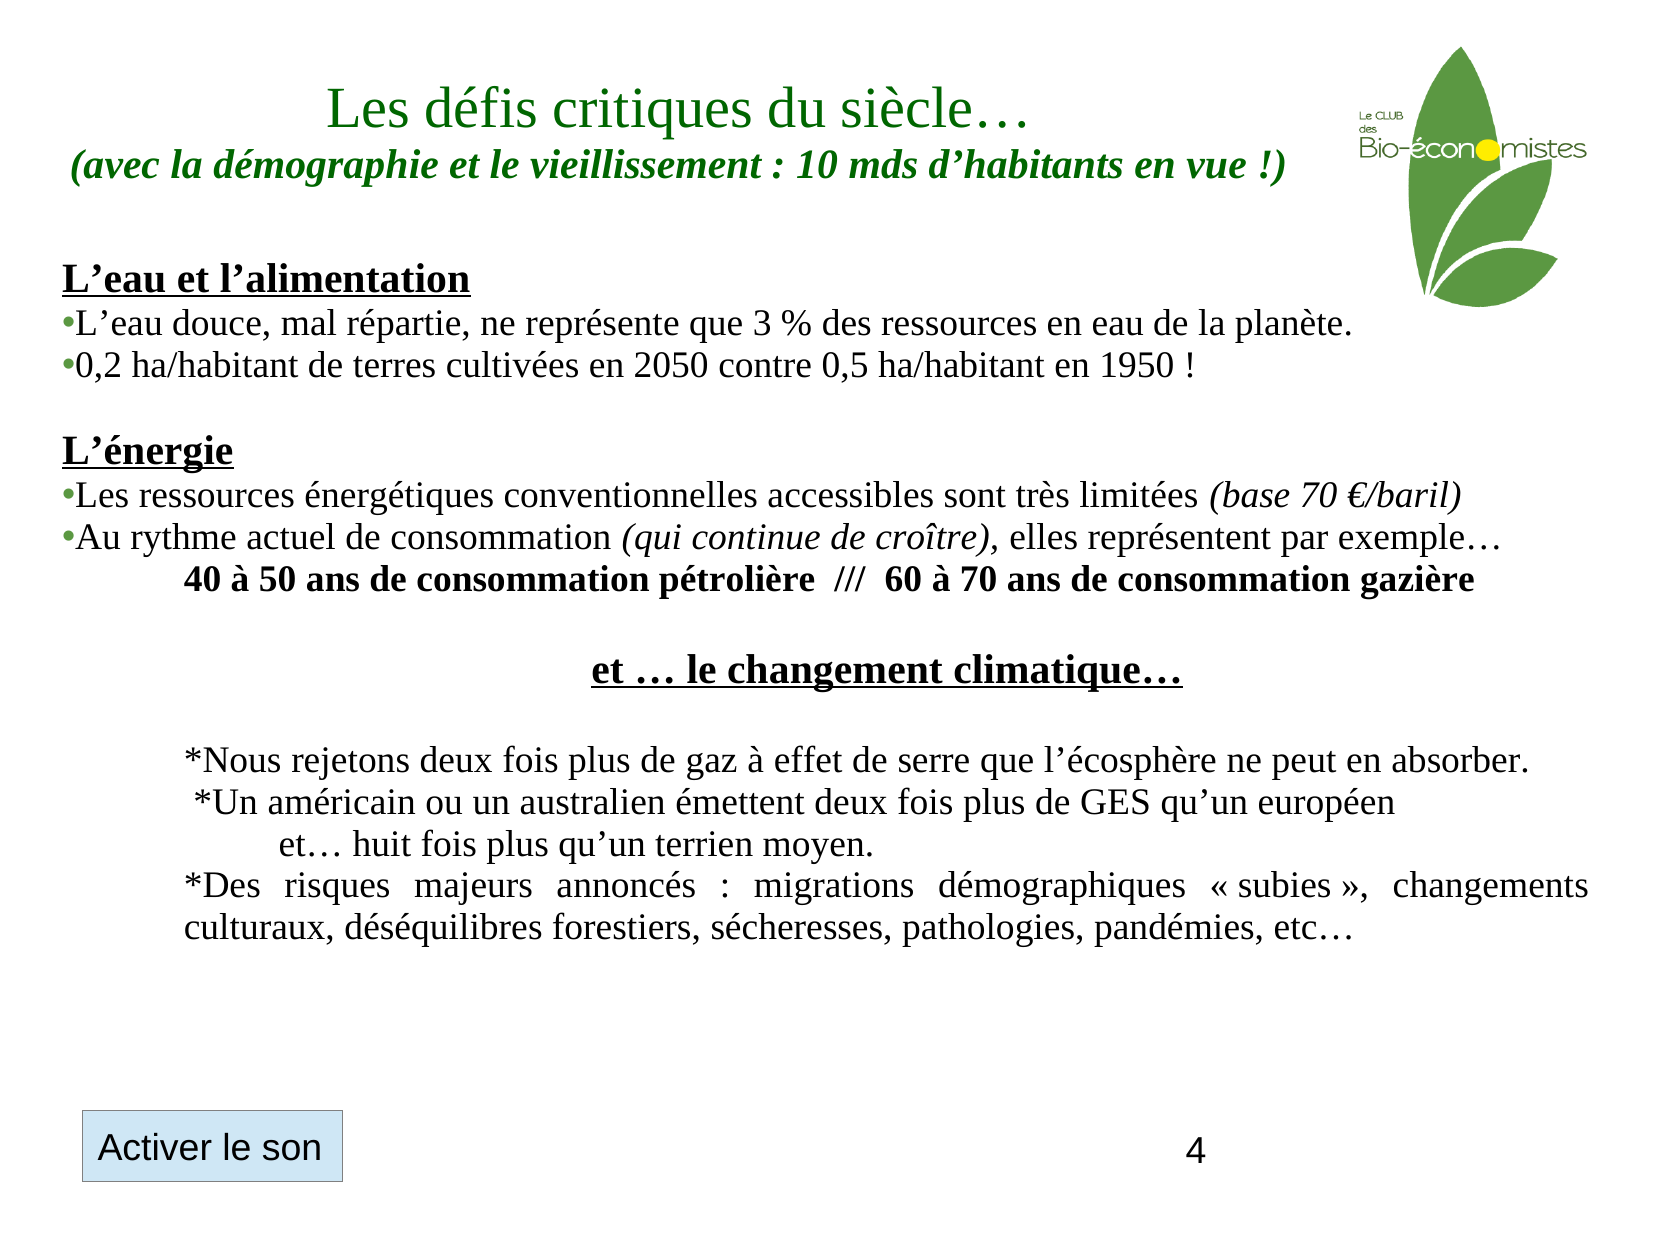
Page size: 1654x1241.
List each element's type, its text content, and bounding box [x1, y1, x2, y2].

text_box L’eau et l’alimentation L’eau douce, mal répartie, ne représente que 3 % des ressources en eau de la planète. 0,2 ha/habitant de terres cultivées en 2050 contre 0,5 ha/habitant en 1950 ! L’énergie Les ressources énergétiques conventionnelles accessibles sont très limitées (base 70 €/baril) Au rythme actuel de consommation (qui continue de croître), elles représentent par exemple… 40 à 50 ans de consommation pétrolière /// 60 à 70 ans de consommation gazière et … le changement climatique… *Nous rejetons deux fois plus de gaz à effet de serre que l’écosphère ne peut en absorber. *Un américain ou un australien émettent deux fois plus de GES qu’un européen et… huit fois plus qu’un terrien moyen. *Des risques majeurs annoncés : migrations démographiques « subies », changements culturaux, déséquilibres forestiers, sécheresses, pathologies, pandémies, etc… [47, 247, 1606, 1040]
text_box Les défis critiques du siècle… (avec la démographie et le vieillissement : 10 mds d’habitants en vue !) [0, 64, 1358, 195]
text_box Activer le son [82, 1110, 343, 1182]
picture [1358, 29, 1606, 247]
text_box <numéro> [1185, 1129, 1560, 1204]
